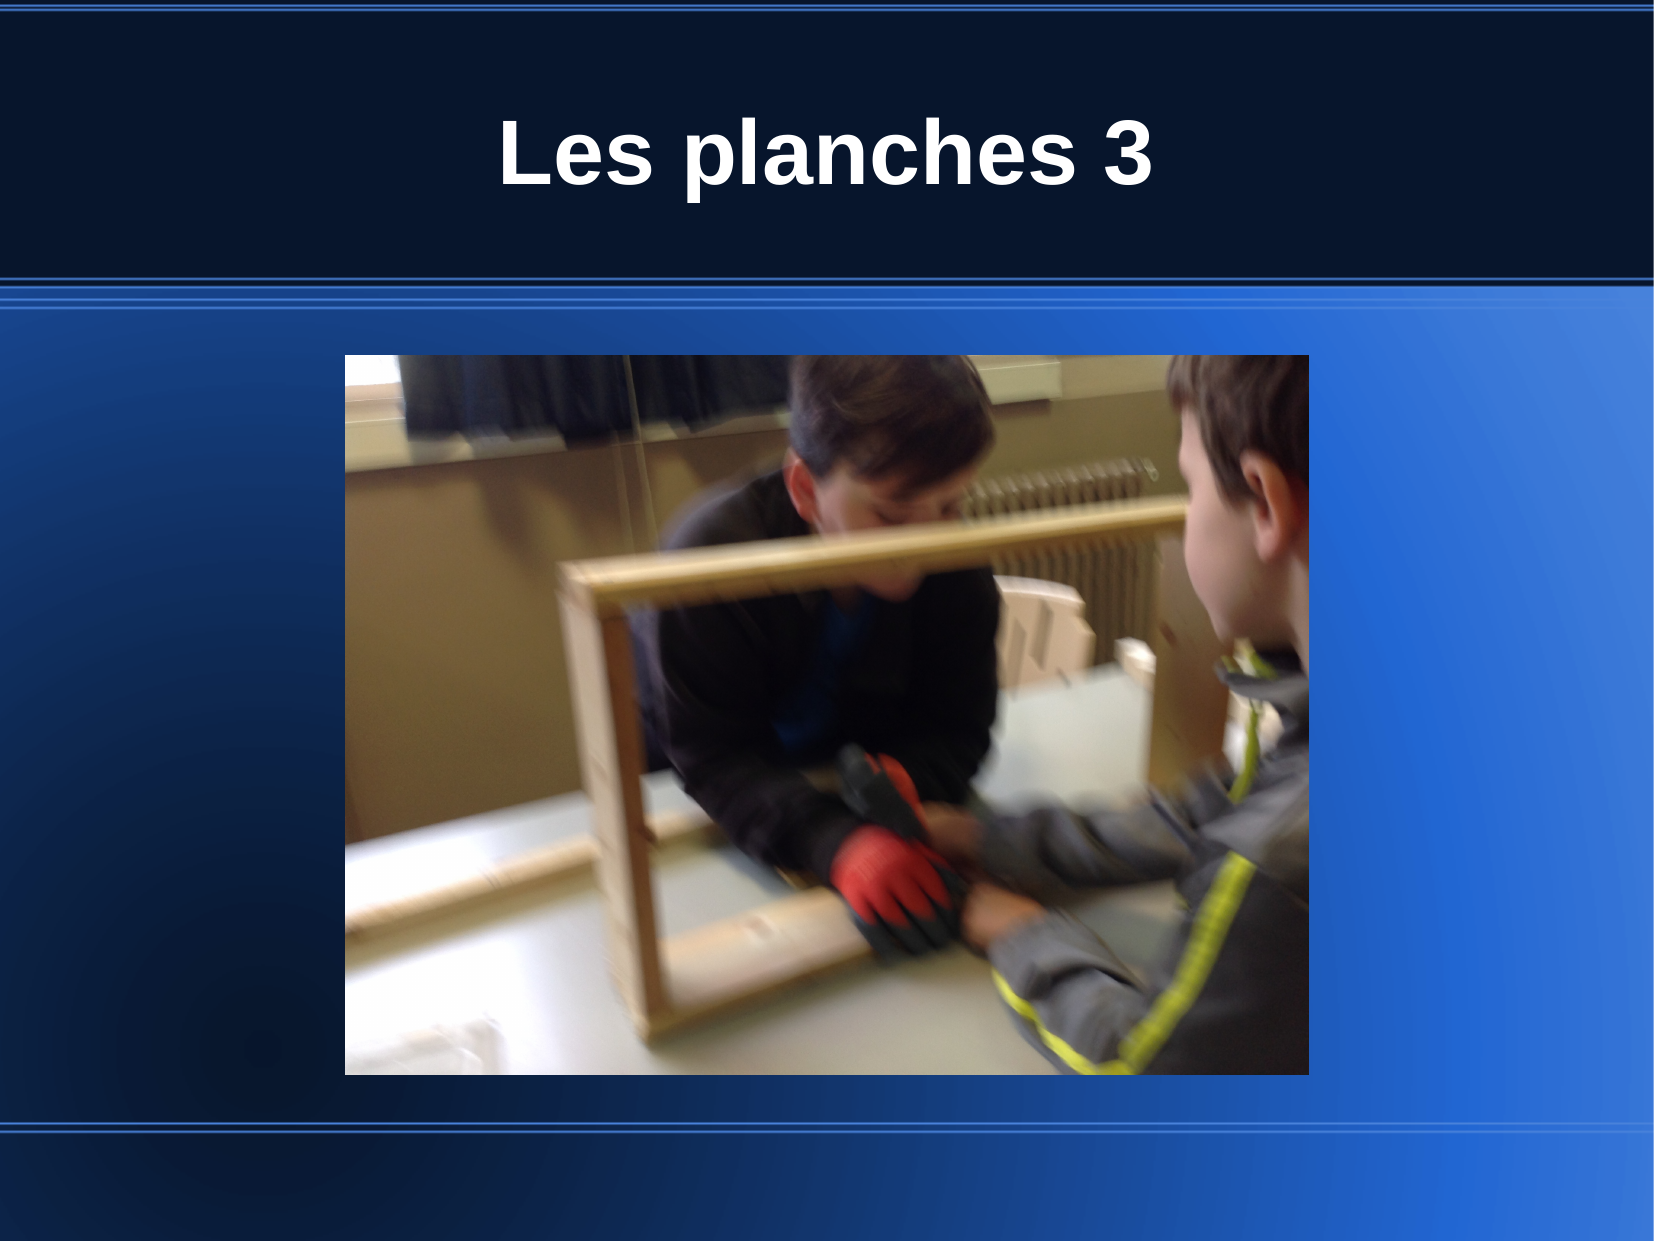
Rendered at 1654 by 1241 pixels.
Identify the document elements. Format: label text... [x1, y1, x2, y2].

picture [0, 0, 1654, 1241]
title Les planches 3 [82, 49, 1571, 257]
